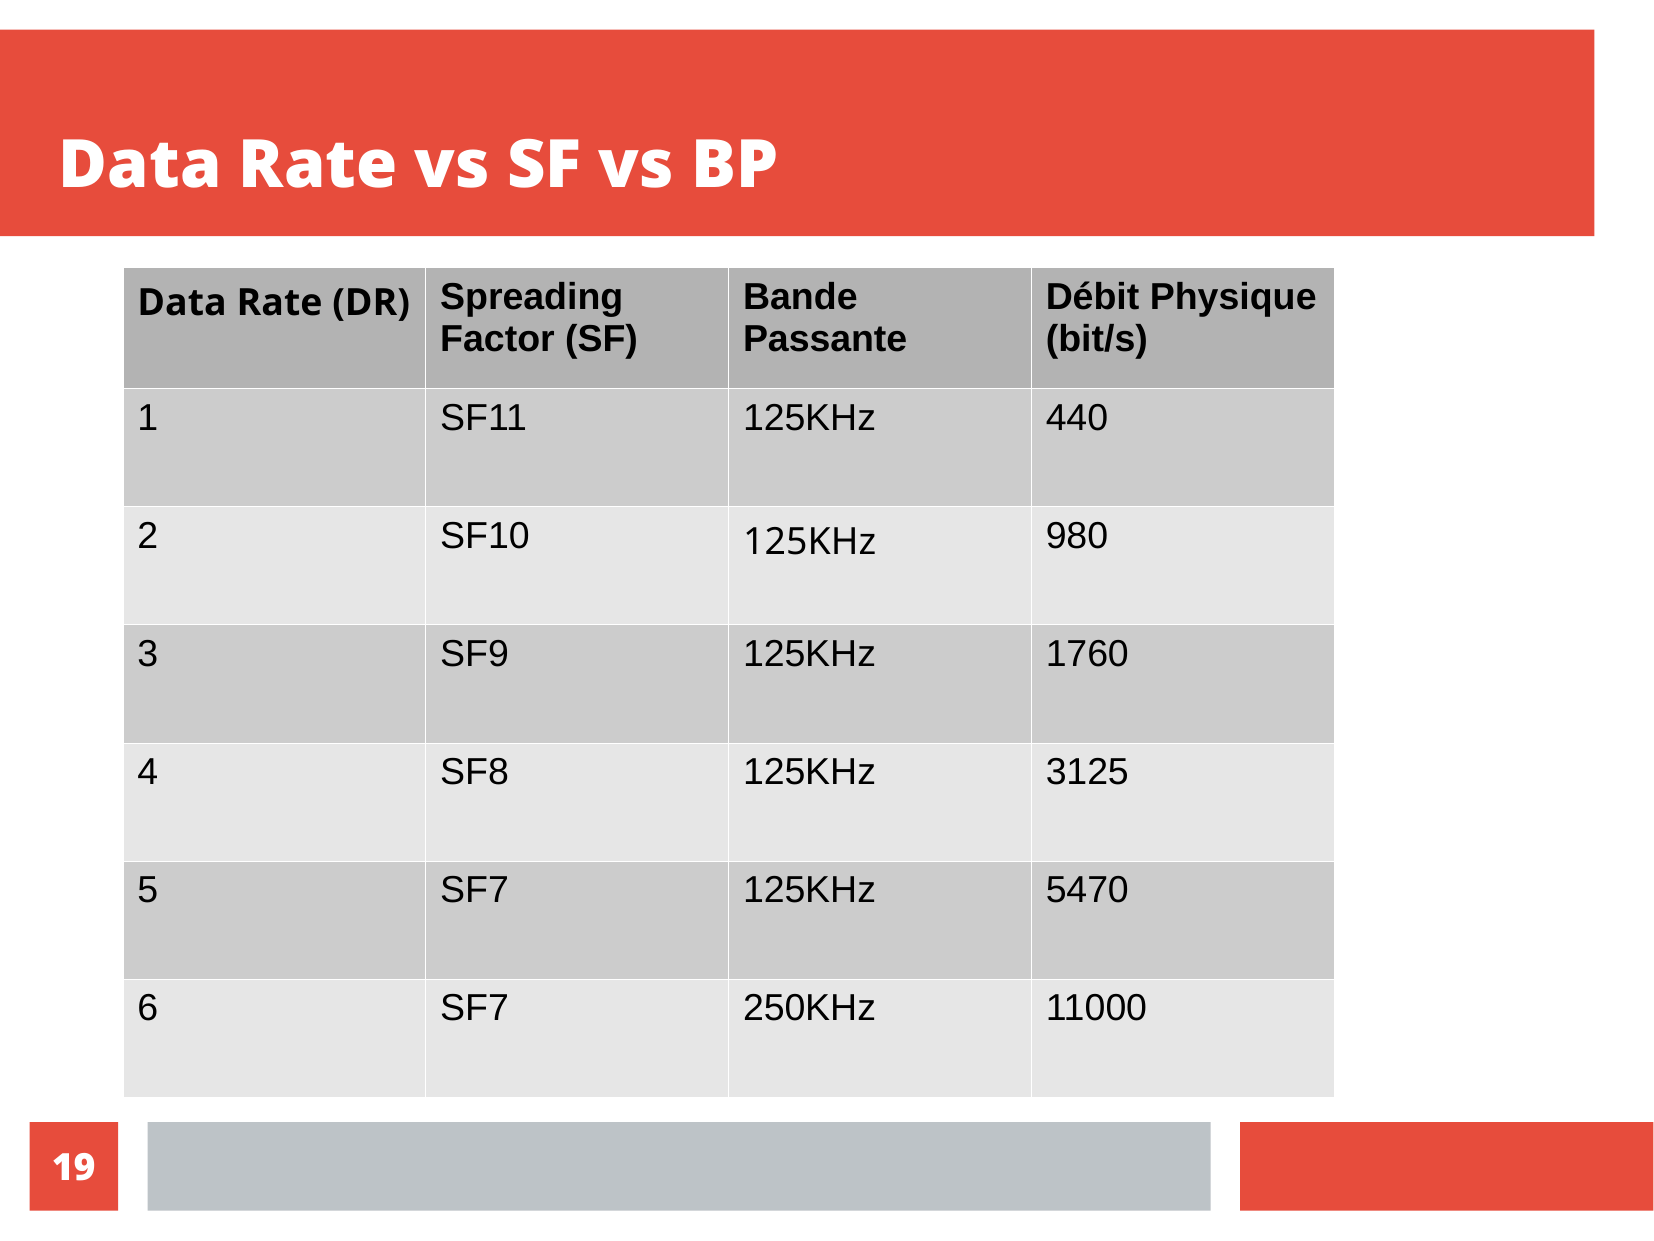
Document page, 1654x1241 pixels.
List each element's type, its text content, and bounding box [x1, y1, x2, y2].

table_cell SF10 [426, 507, 728, 624]
table_cell 440 [1032, 389, 1334, 506]
table_cell 980 [1032, 507, 1334, 624]
table_cell 5470 [1032, 862, 1334, 979]
table_cell 5 [124, 862, 425, 979]
table_cell 11000 [1032, 980, 1334, 1097]
table_cell 3 [124, 625, 425, 743]
table_header Data Rate (DR) [124, 268, 425, 388]
table_cell 125KHz [729, 862, 1031, 979]
table_cell 2 [124, 507, 425, 624]
table_cell SF9 [426, 625, 728, 743]
table_cell 1760 [1032, 625, 1334, 743]
table_cell 125KHz [729, 744, 1031, 861]
table_cell SF7 [426, 980, 728, 1097]
table_cell SF7 [426, 862, 728, 979]
table_header Spreading Factor (SF) [426, 268, 728, 388]
table_cell 1 [124, 389, 425, 506]
table_cell 125KHz [729, 507, 1031, 624]
table_cell SF8 [426, 744, 728, 861]
table_cell 250KHz [729, 980, 1031, 1097]
table_cell 6 [124, 980, 425, 1097]
table_cell 3125 [1032, 744, 1334, 861]
table_cell 4 [124, 744, 425, 861]
title Data Rate vs SF vs BP [59, 59, 1595, 207]
table_cell 125KHz [729, 625, 1031, 743]
table_header Débit Physique (bit/s) [1032, 268, 1334, 388]
table_cell 125KHz [729, 389, 1031, 506]
table_cell SF11 [426, 389, 728, 506]
table_header Bande Passante [729, 268, 1031, 388]
